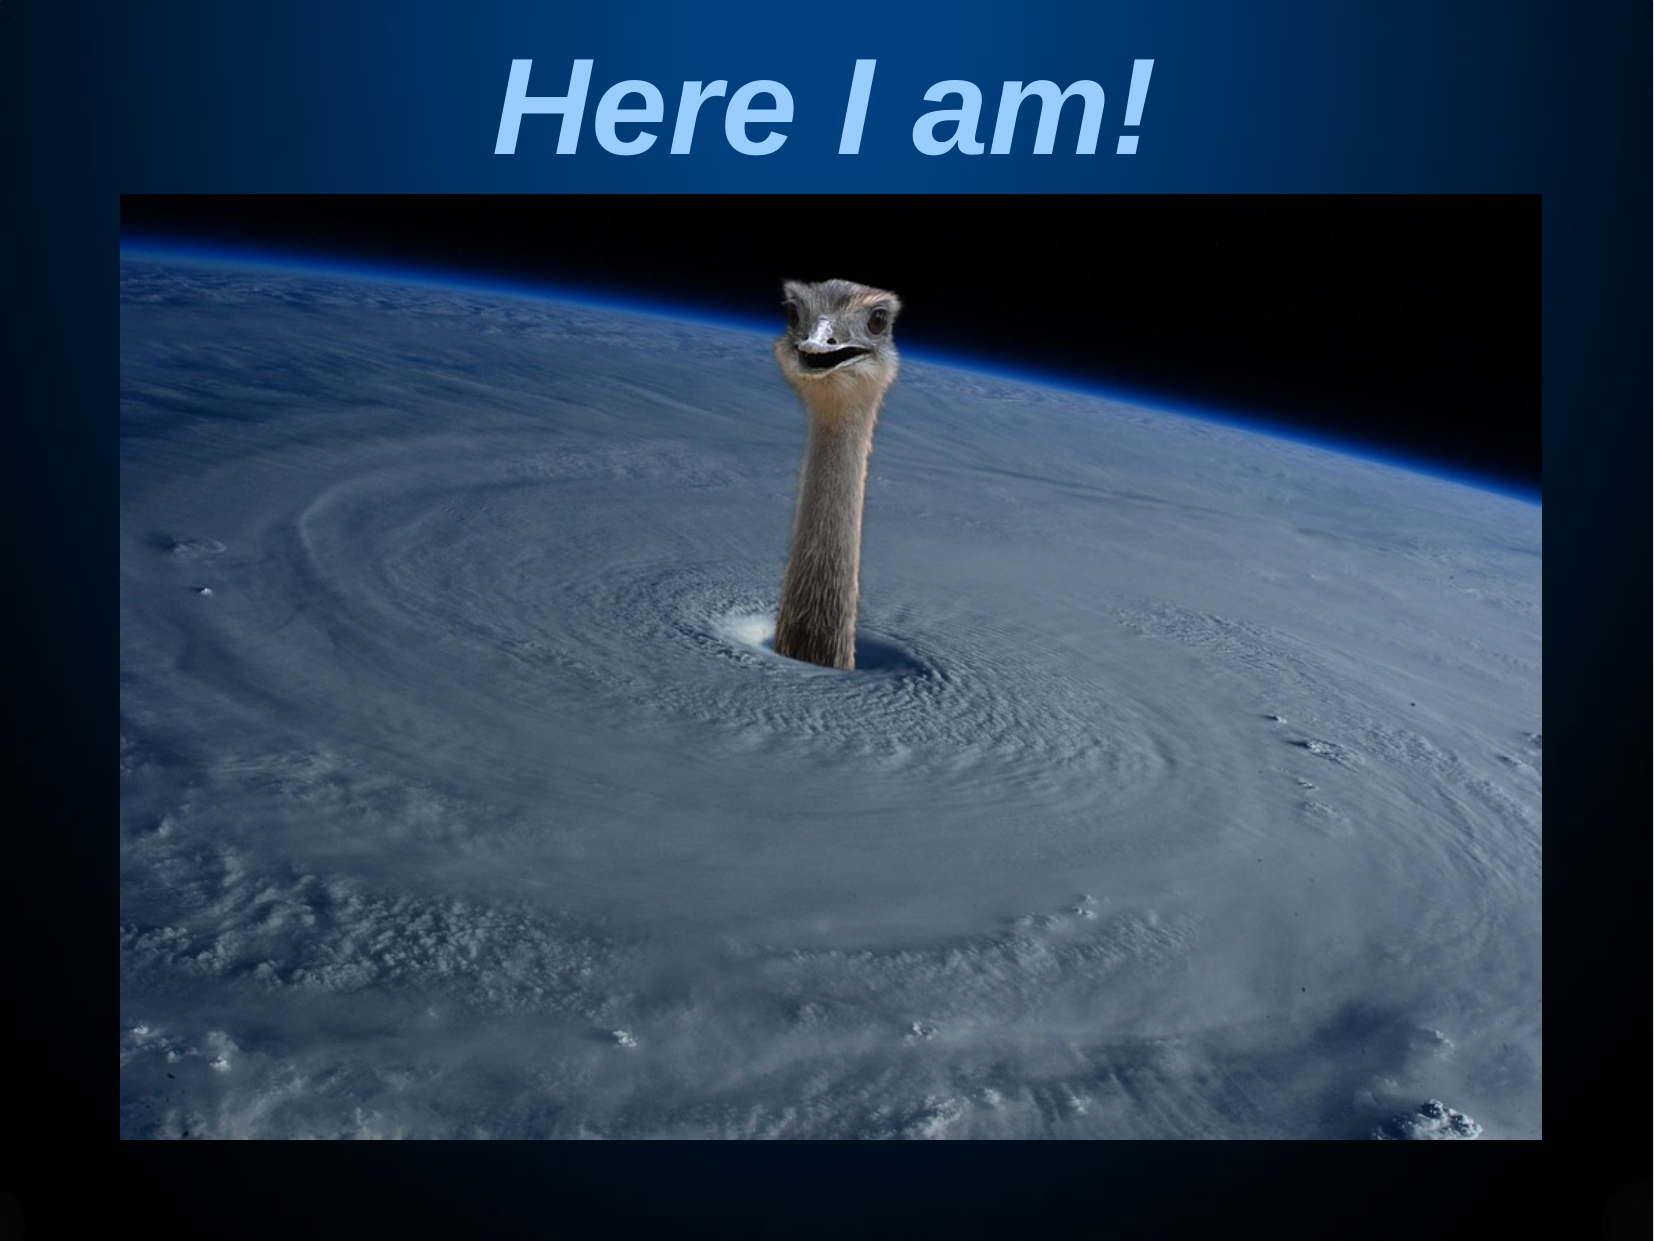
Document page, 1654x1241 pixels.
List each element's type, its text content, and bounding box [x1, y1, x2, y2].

title Here I am! [0, 2, 1651, 211]
picture [0, 0, 1654, 1241]
